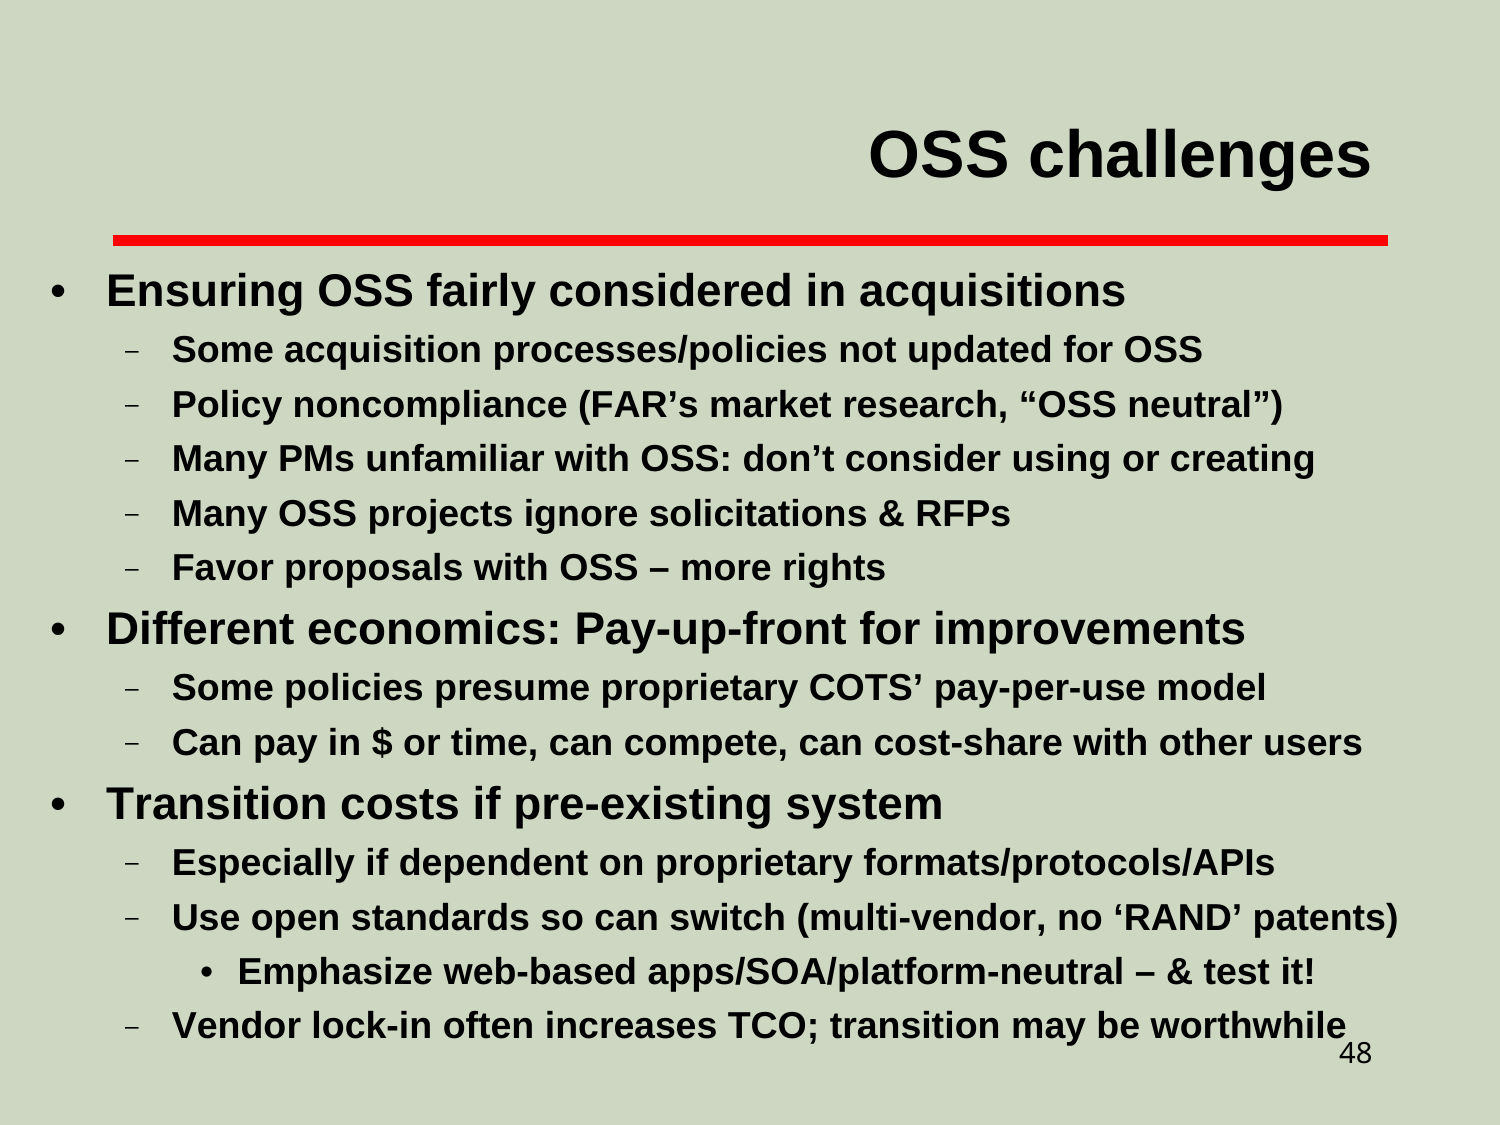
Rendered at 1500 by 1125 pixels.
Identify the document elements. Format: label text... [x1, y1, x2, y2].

title OSS challenges [337, 85, 1388, 224]
list Ensuring OSS fairly considered in acquisitions Some acquisition processes/policies not updated for OSS Policy noncompliance (FAR’s market research, “OSS neutral”) Many PMs unfamiliar with OSS: don’t consider using or creating Many OSS projects ignore solicitations & RFPs Favor proposals with OSS – more rights Different economics: Pay-up-front for improvements Some policies presume proprietary COTS’ pay-per-use model Can pay in $ or time, can compete, can cost-share with other users Transition costs if pre-existing system Especially if dependent on proprietary formats/protocols/APIs Use open standards so can switch (multi-vendor, no ‘RAND’ patents) Emphasize web-based apps/SOA/platform-neutral – & test it! Vendor lock-in often increases TCO; transition may be worthwhile [49, 265, 1435, 1064]
